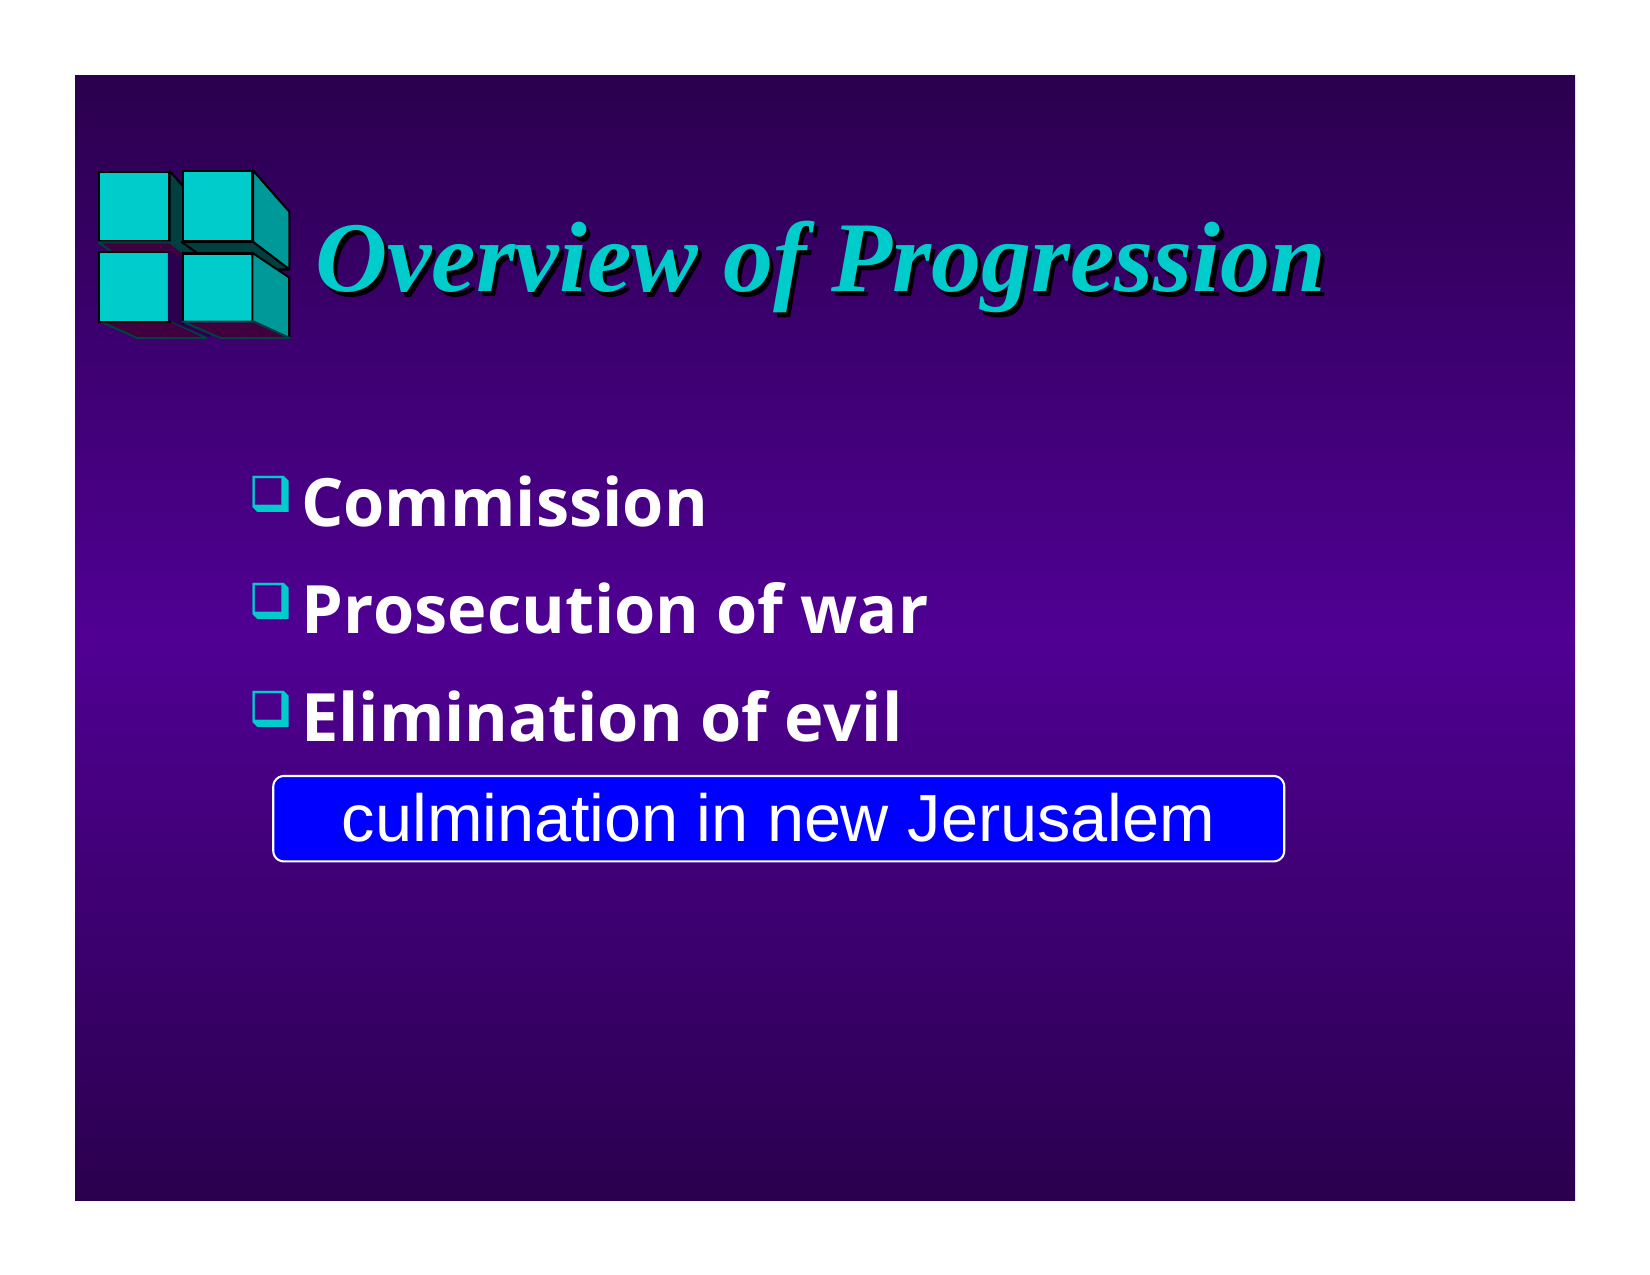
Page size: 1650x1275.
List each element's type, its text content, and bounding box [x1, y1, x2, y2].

text_box culmination in new Jerusalem [273, 775, 1285, 862]
title Overview of Progression [299, 153, 1463, 363]
list Commission Prosecution of war Elimination of evil [234, 448, 1030, 1015]
